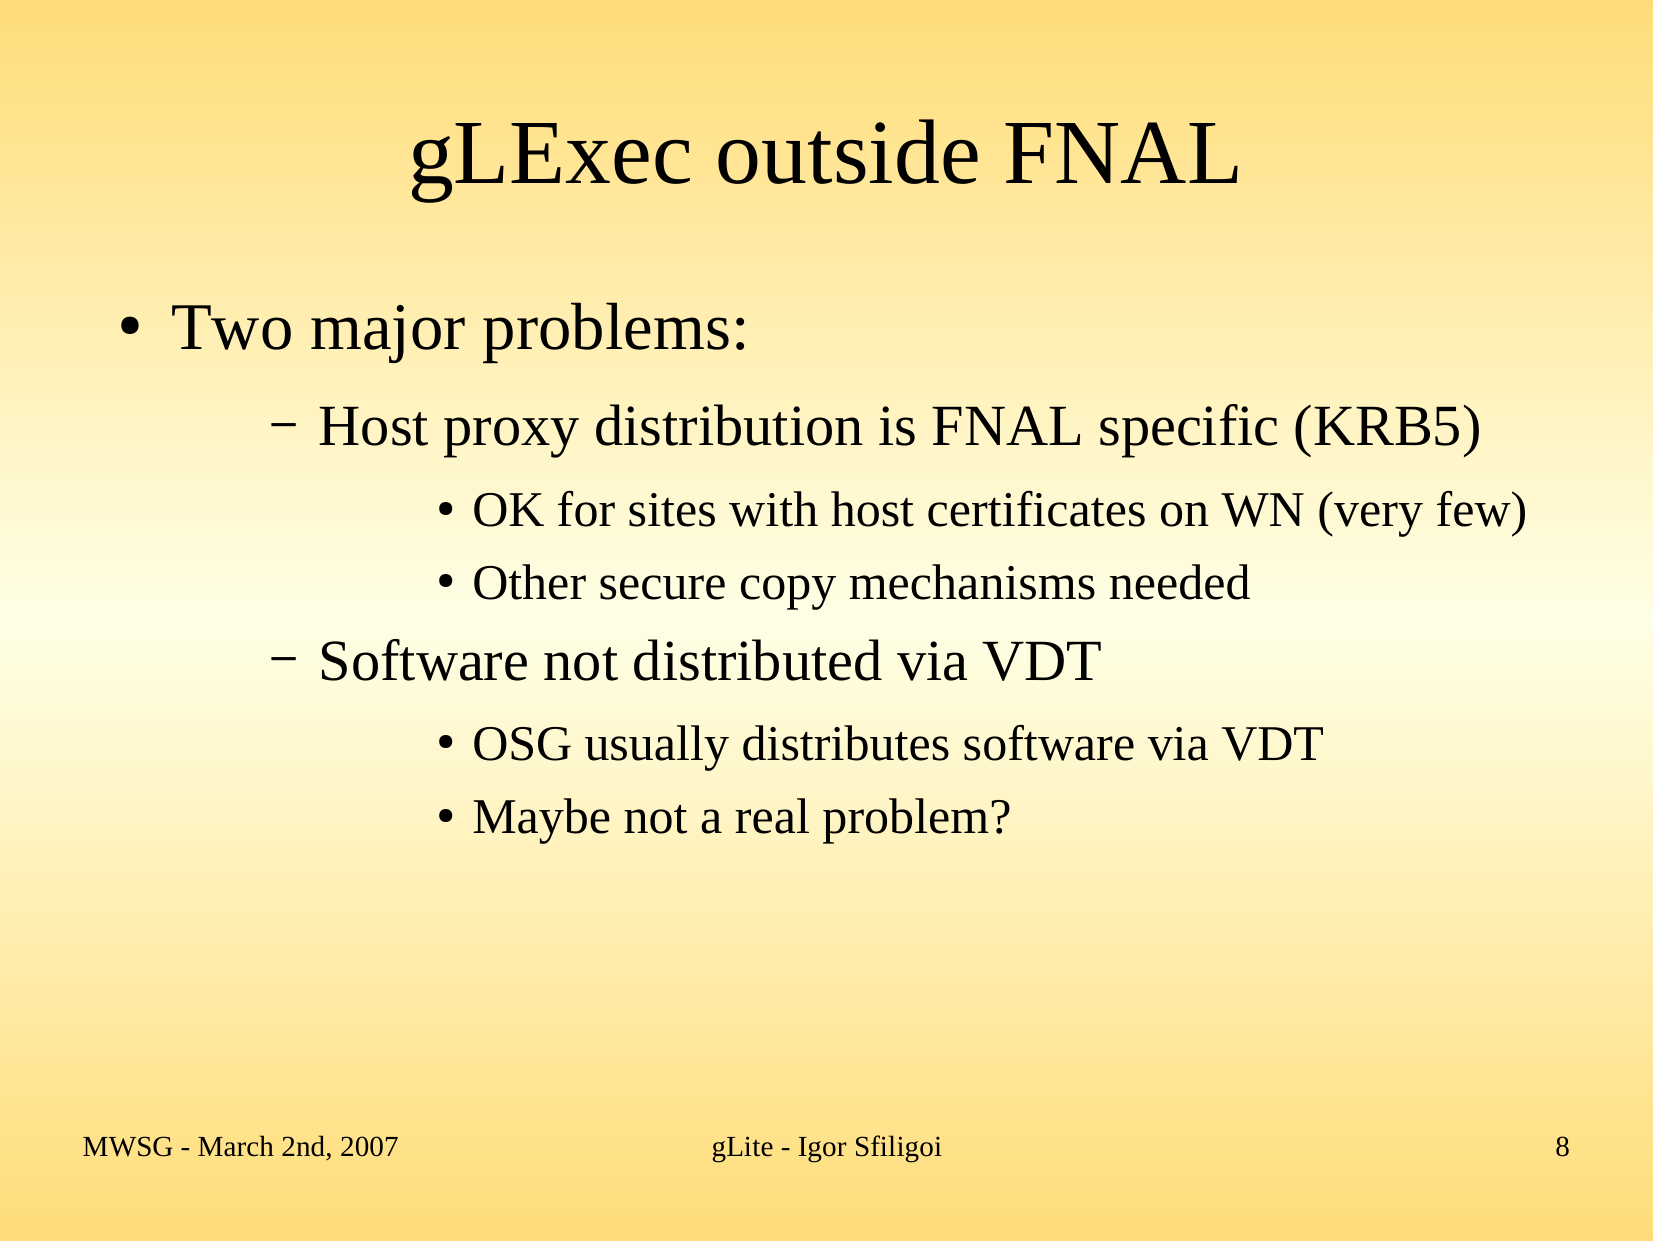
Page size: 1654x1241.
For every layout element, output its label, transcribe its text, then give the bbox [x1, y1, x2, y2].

list Two major problems: Host proxy distribution is FNAL specific (KRB5) OK for sites with host certificates on WN (very few) Other secure copy mechanisms needed Software not distributed via VDT OSG usually distributes software via VDT Maybe not a real problem? [82, 290, 1571, 1109]
title gLExec outside FNAL [82, 49, 1571, 257]
